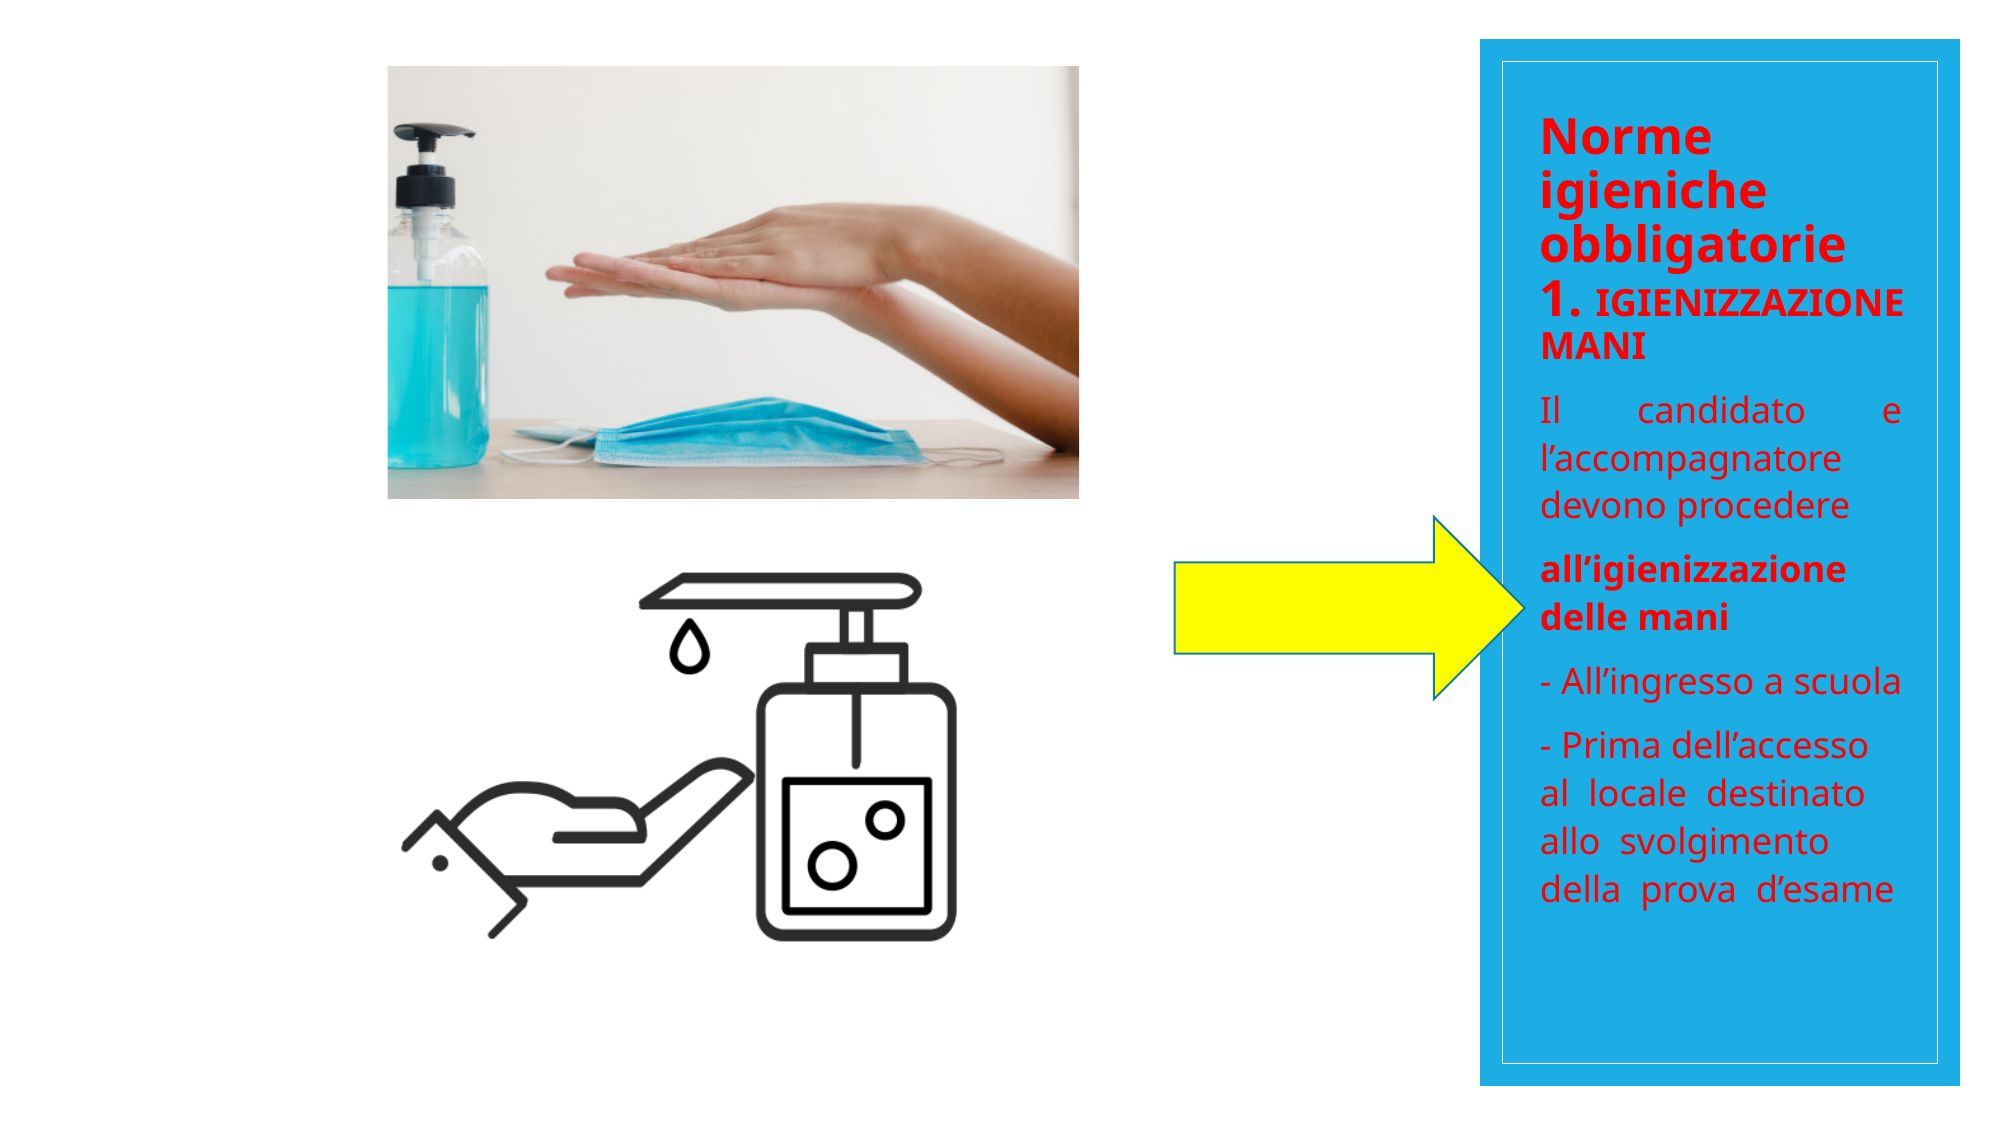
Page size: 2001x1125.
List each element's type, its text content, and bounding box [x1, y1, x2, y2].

picture [221, 66, 1136, 1014]
text_box [1174, 516, 1525, 700]
title Norme igieniche obbligatorie 1. IGIENIZZAZIONE MANI [1524, 66, 1924, 375]
list Il candidato e l’accompagnatore devono procedere all’igienizzazione delle mani - All’ingresso a scuola - Prima dell’accesso al locale destinato allo svolgimento della prova d’esame [1524, 375, 1924, 950]
